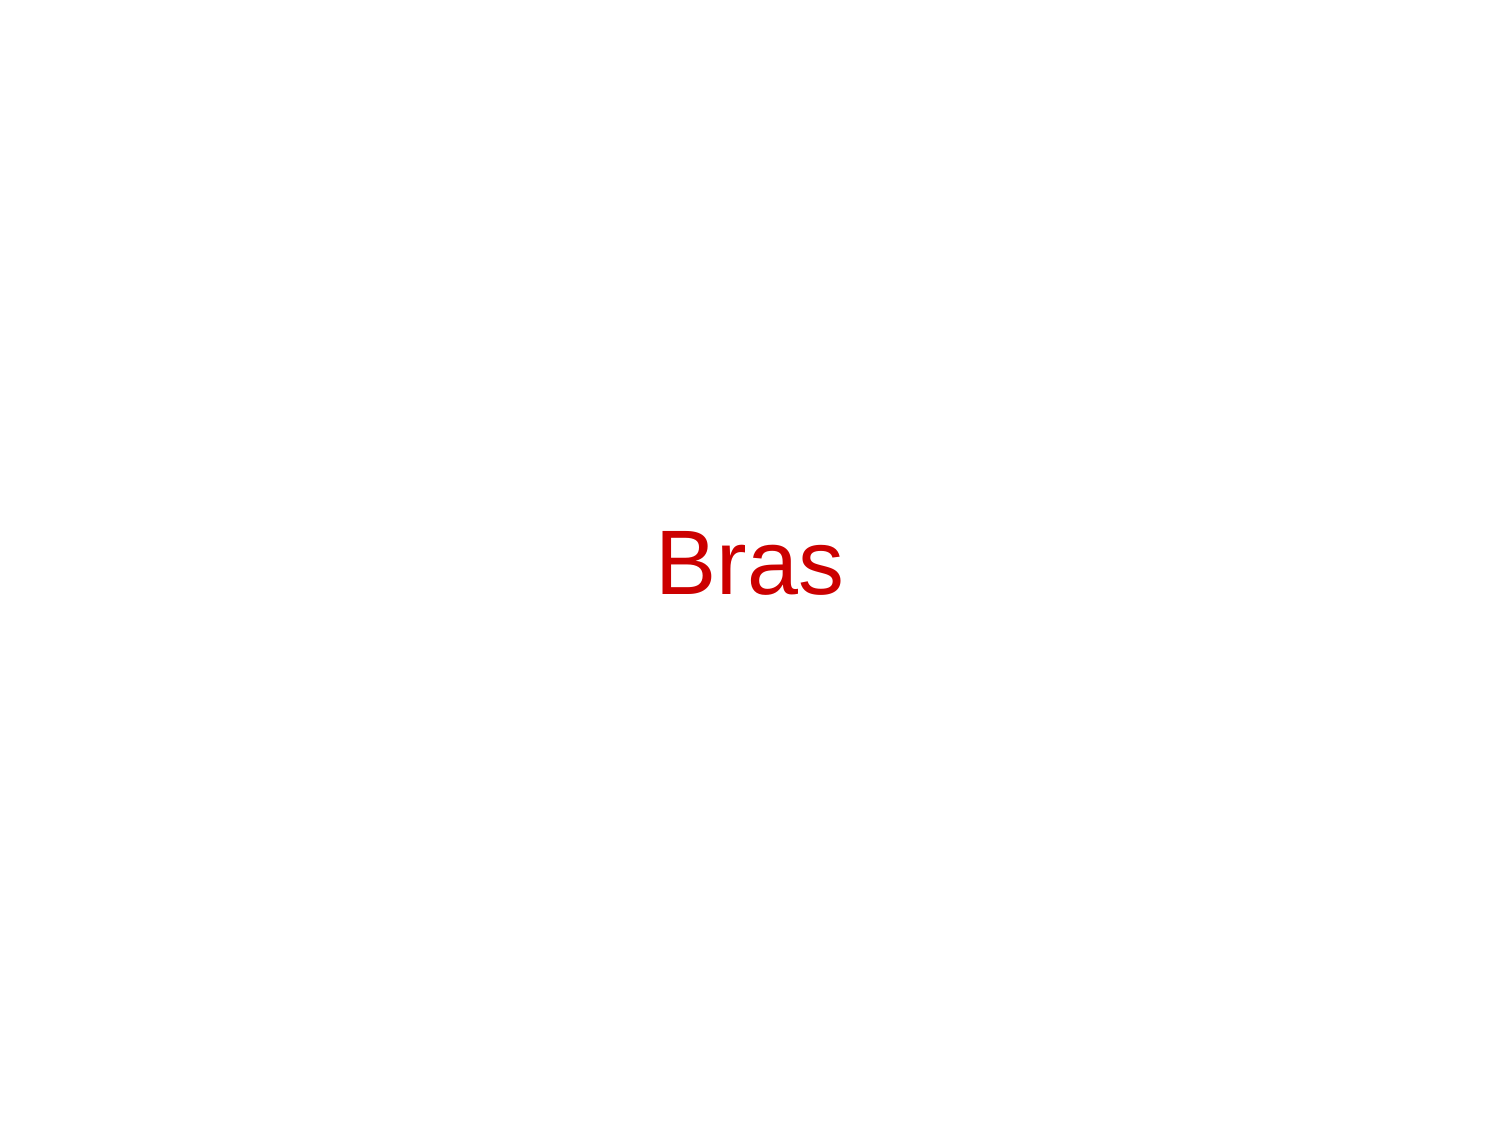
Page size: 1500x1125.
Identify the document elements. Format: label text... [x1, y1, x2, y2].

title Bras [112, 468, 1388, 657]
